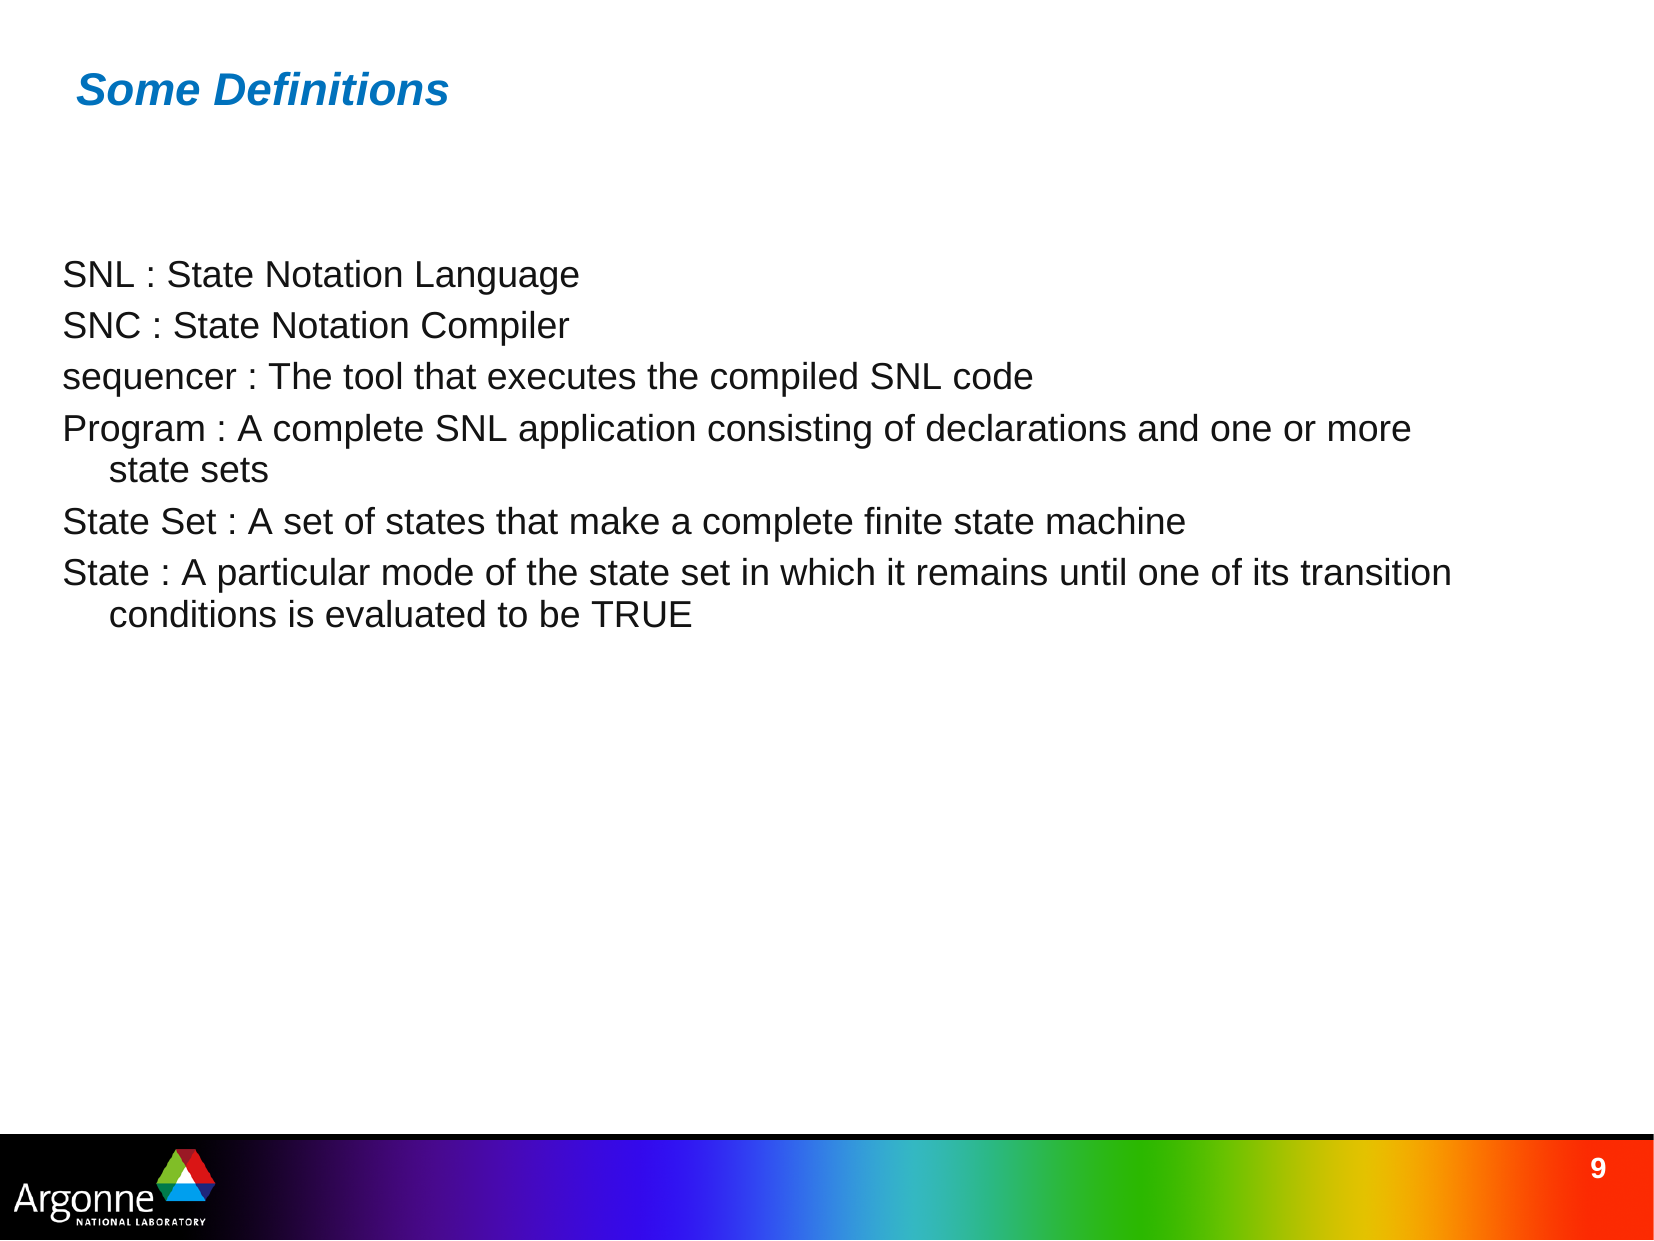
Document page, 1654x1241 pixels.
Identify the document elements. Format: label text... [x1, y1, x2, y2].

title Some Definitions [61, 45, 1500, 123]
list SNL : State Notation Language SNC : State Notation Compiler sequencer : The tool that executes the compiled SNL code Program : A complete SNL application consisting of declarations and one or more state sets State Set : A set of states that make a complete finite state machine State : A particular mode of the state set in which it remains until one of its transition conditions is evaluated to be TRUE [62, 253, 1498, 799]
picture [0, 1134, 1654, 1240]
